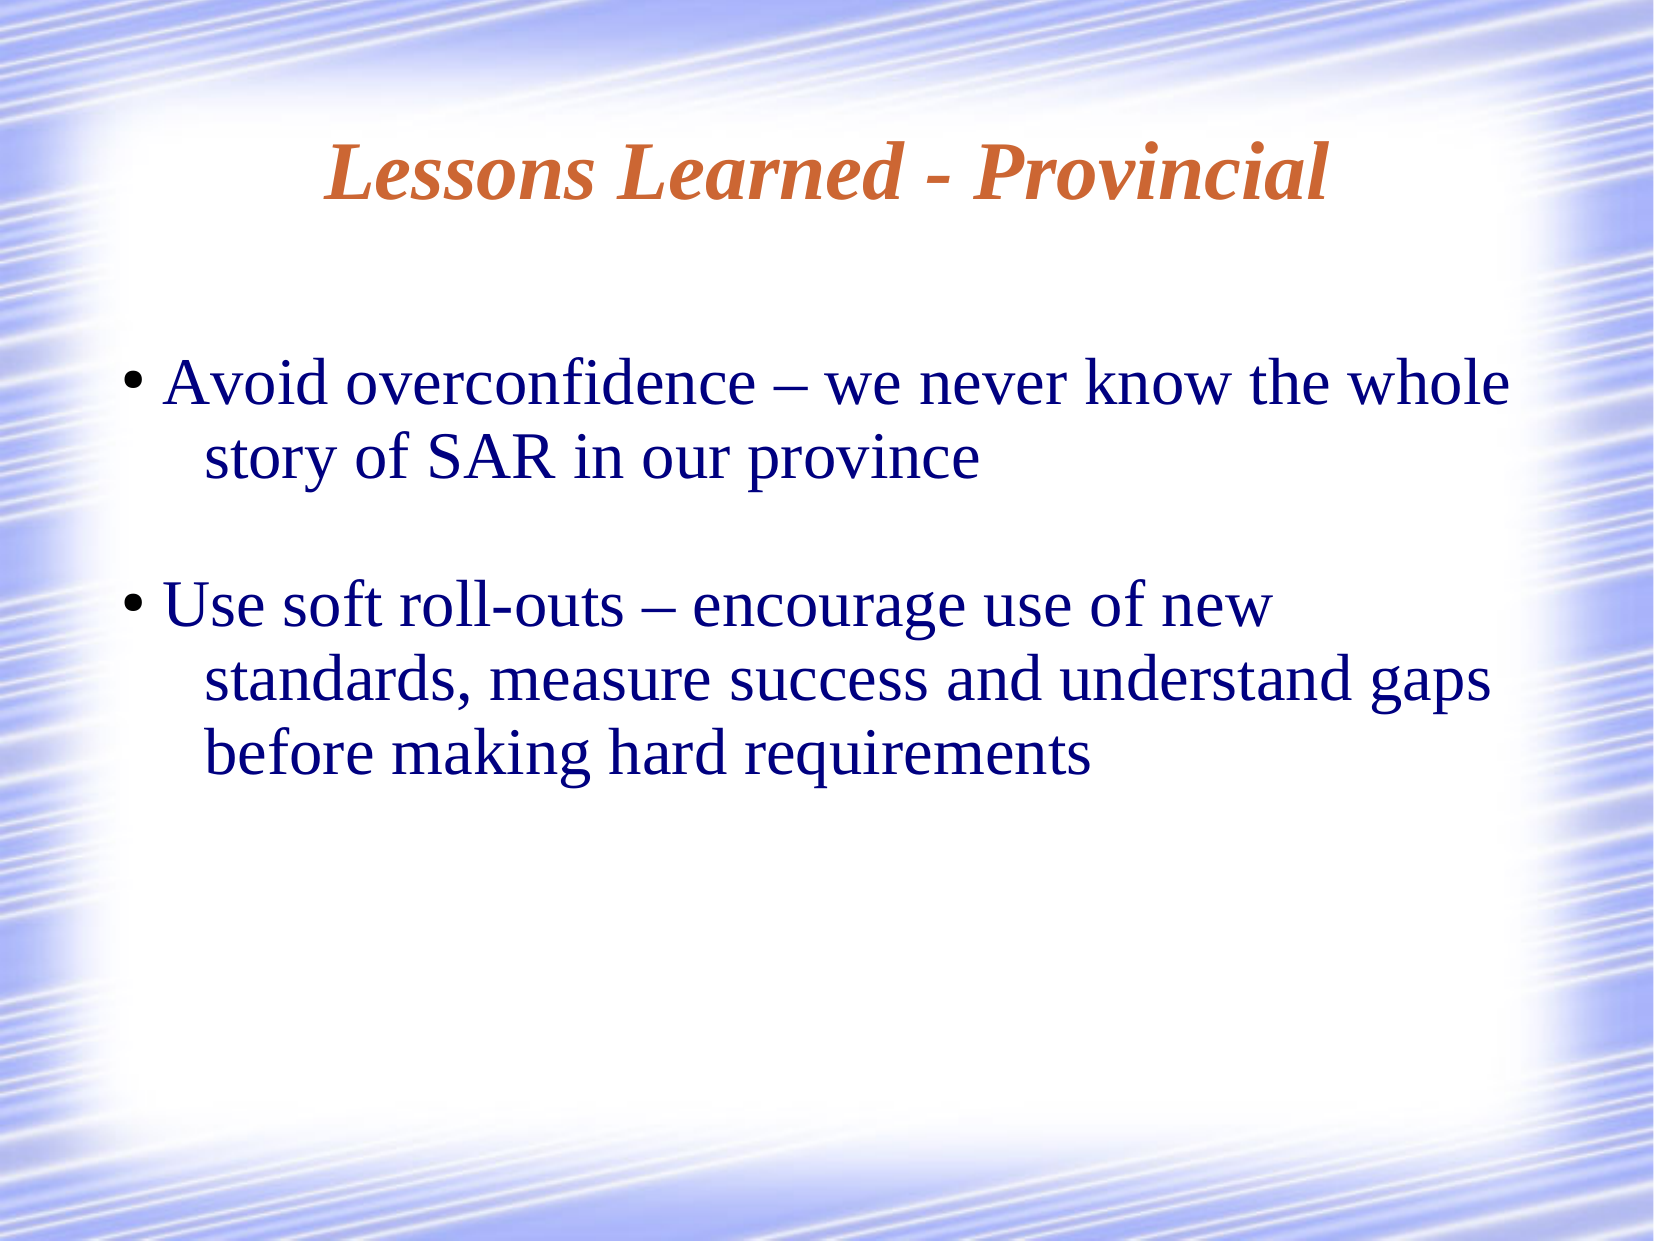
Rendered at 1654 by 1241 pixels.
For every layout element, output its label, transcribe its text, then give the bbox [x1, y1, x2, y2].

title Lessons Learned - Provincial [121, 67, 1534, 275]
picture [0, 0, 1654, 1241]
list Avoid overconfidence – we never know the whole story of SAR in our province Use soft roll-outs – encourage use of new standards, measure success and understand gaps before making hard requirements [121, 344, 1534, 1065]
